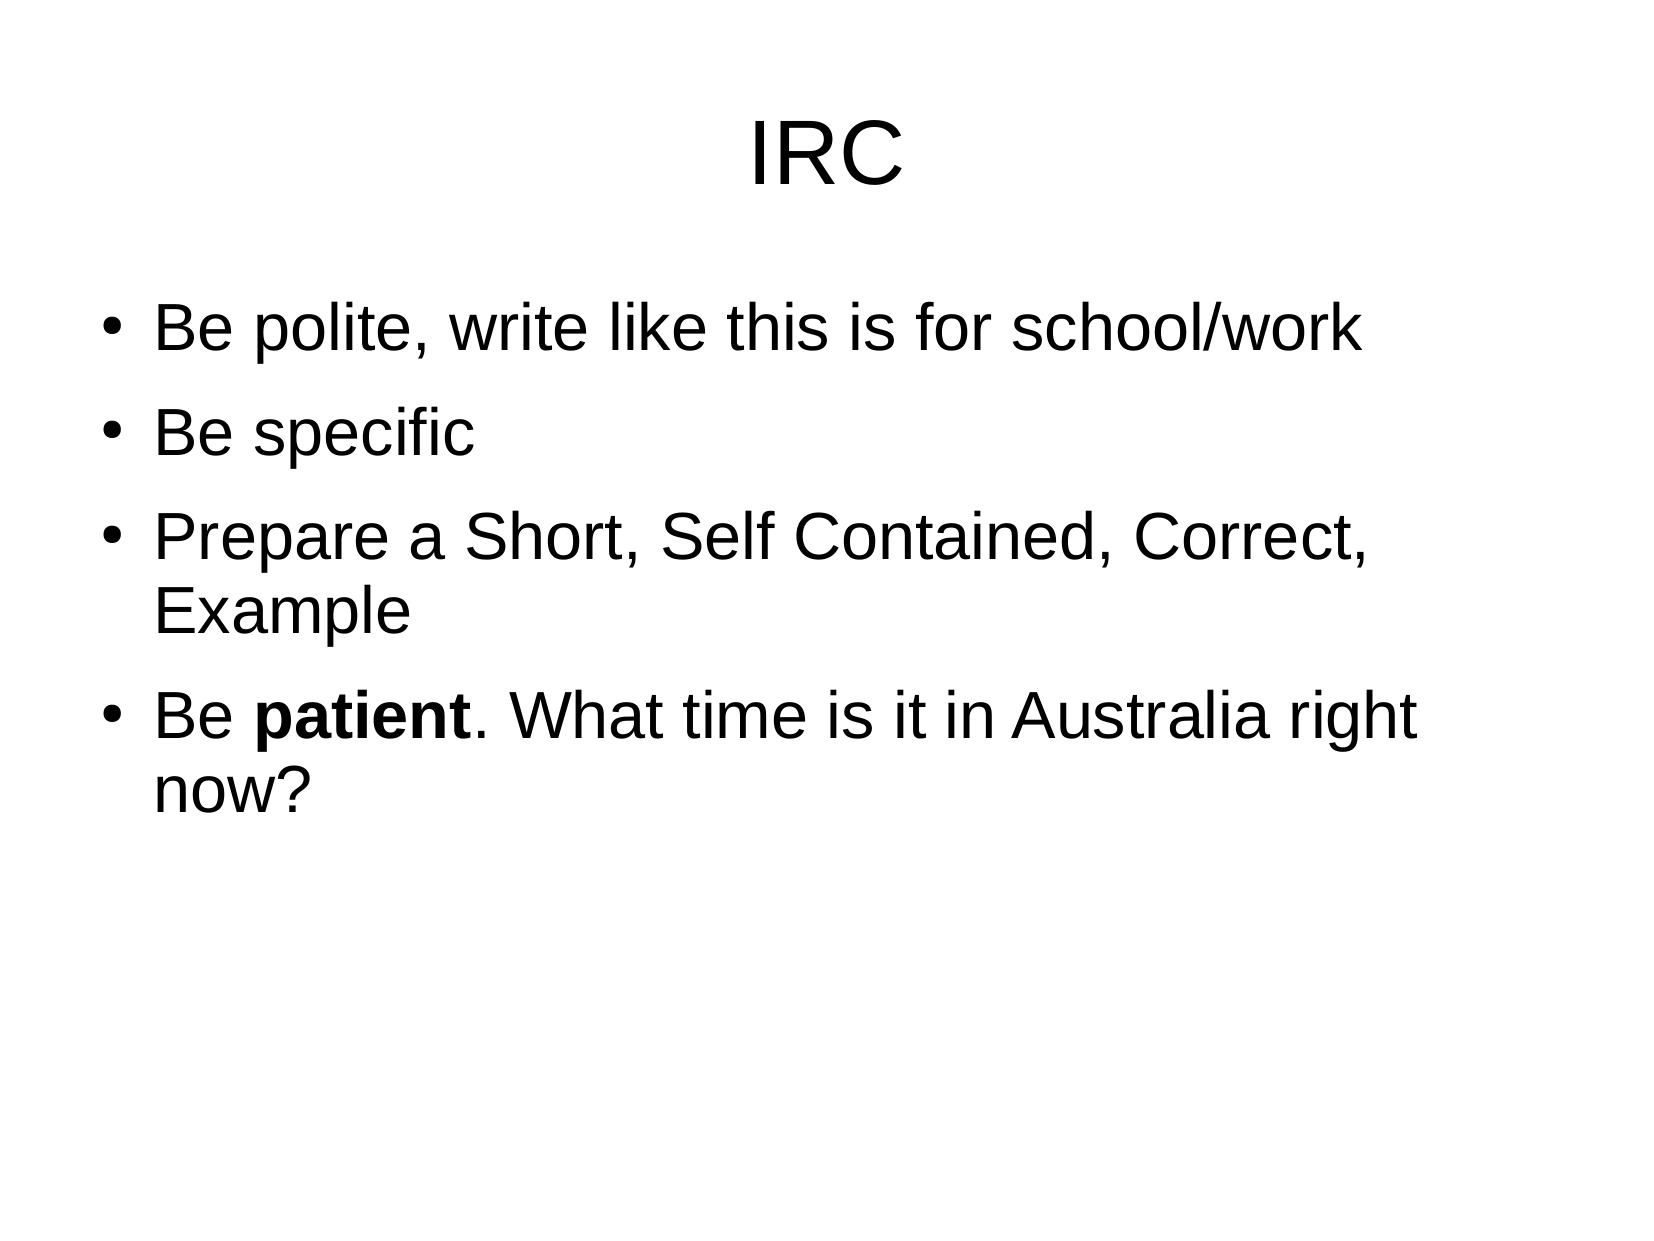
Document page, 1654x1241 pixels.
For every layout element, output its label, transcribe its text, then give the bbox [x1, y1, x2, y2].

list Be polite, write like this is for school/work Be specific Prepare a Short, Self Contained, Correct, Example Be patient. What time is it in Australia right now? [82, 290, 1571, 1094]
title IRC [82, 49, 1571, 257]
